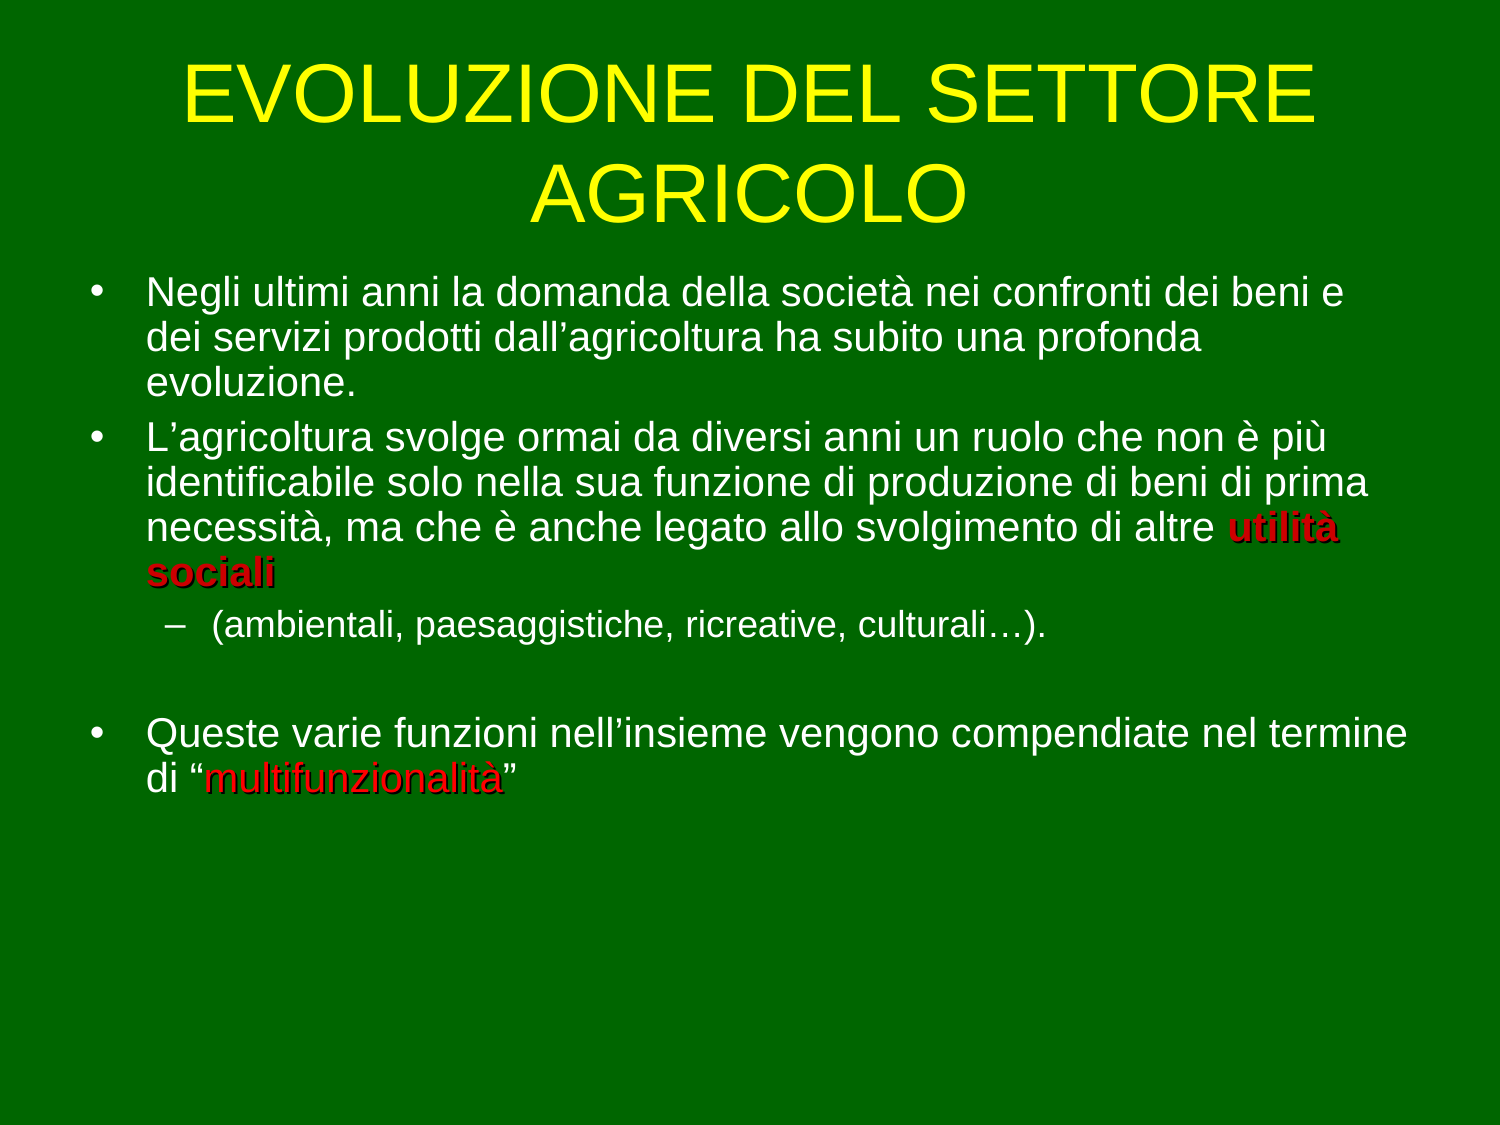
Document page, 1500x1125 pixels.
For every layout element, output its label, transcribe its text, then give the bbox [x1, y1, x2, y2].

list Negli ultimi anni la domanda della società nei confronti dei beni e dei servizi prodotti dall’agricoltura ha subito una profonda evoluzione. L’agricoltura svolge ormai da diversi anni un ruolo che non è più identificabile solo nella sua funzione di produzione di beni di prima necessità, ma che è anche legato allo svolgimento di altre utilità sociali (ambientali, paesaggistiche, ricreative, culturali…). Queste varie funzioni nell’insieme vengono compendiate nel termine di “multifunzionalità” [75, 262, 1426, 1005]
title EVOLUZIONE DEL SETTORE AGRICOLO [75, 31, 1426, 247]
